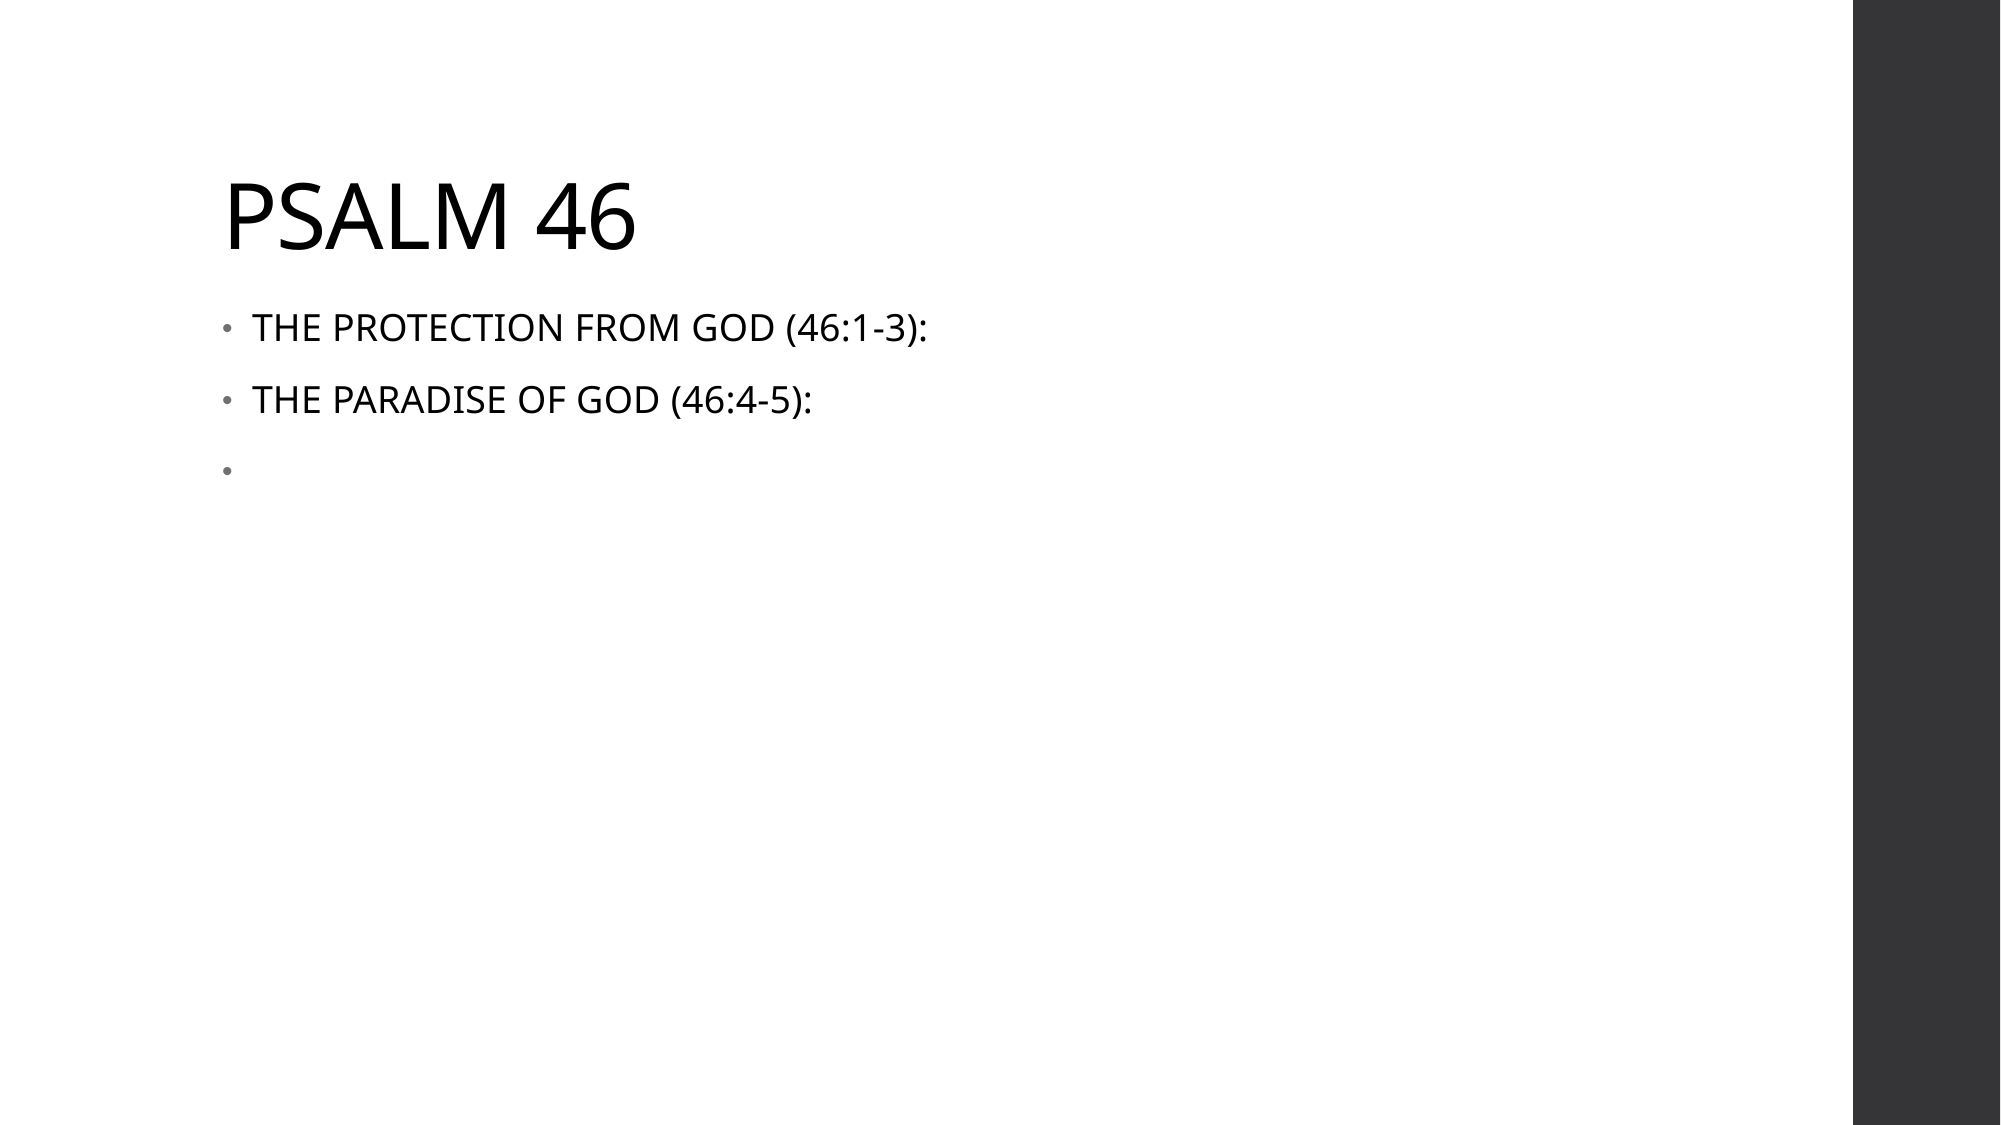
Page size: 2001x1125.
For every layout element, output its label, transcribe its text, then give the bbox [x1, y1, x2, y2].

title PSALM 46 [206, 60, 1797, 278]
list THE PROTECTION FROM GOD (46:1-3): THE PARADISE OF GOD (46:4-5): [206, 299, 1617, 1014]
